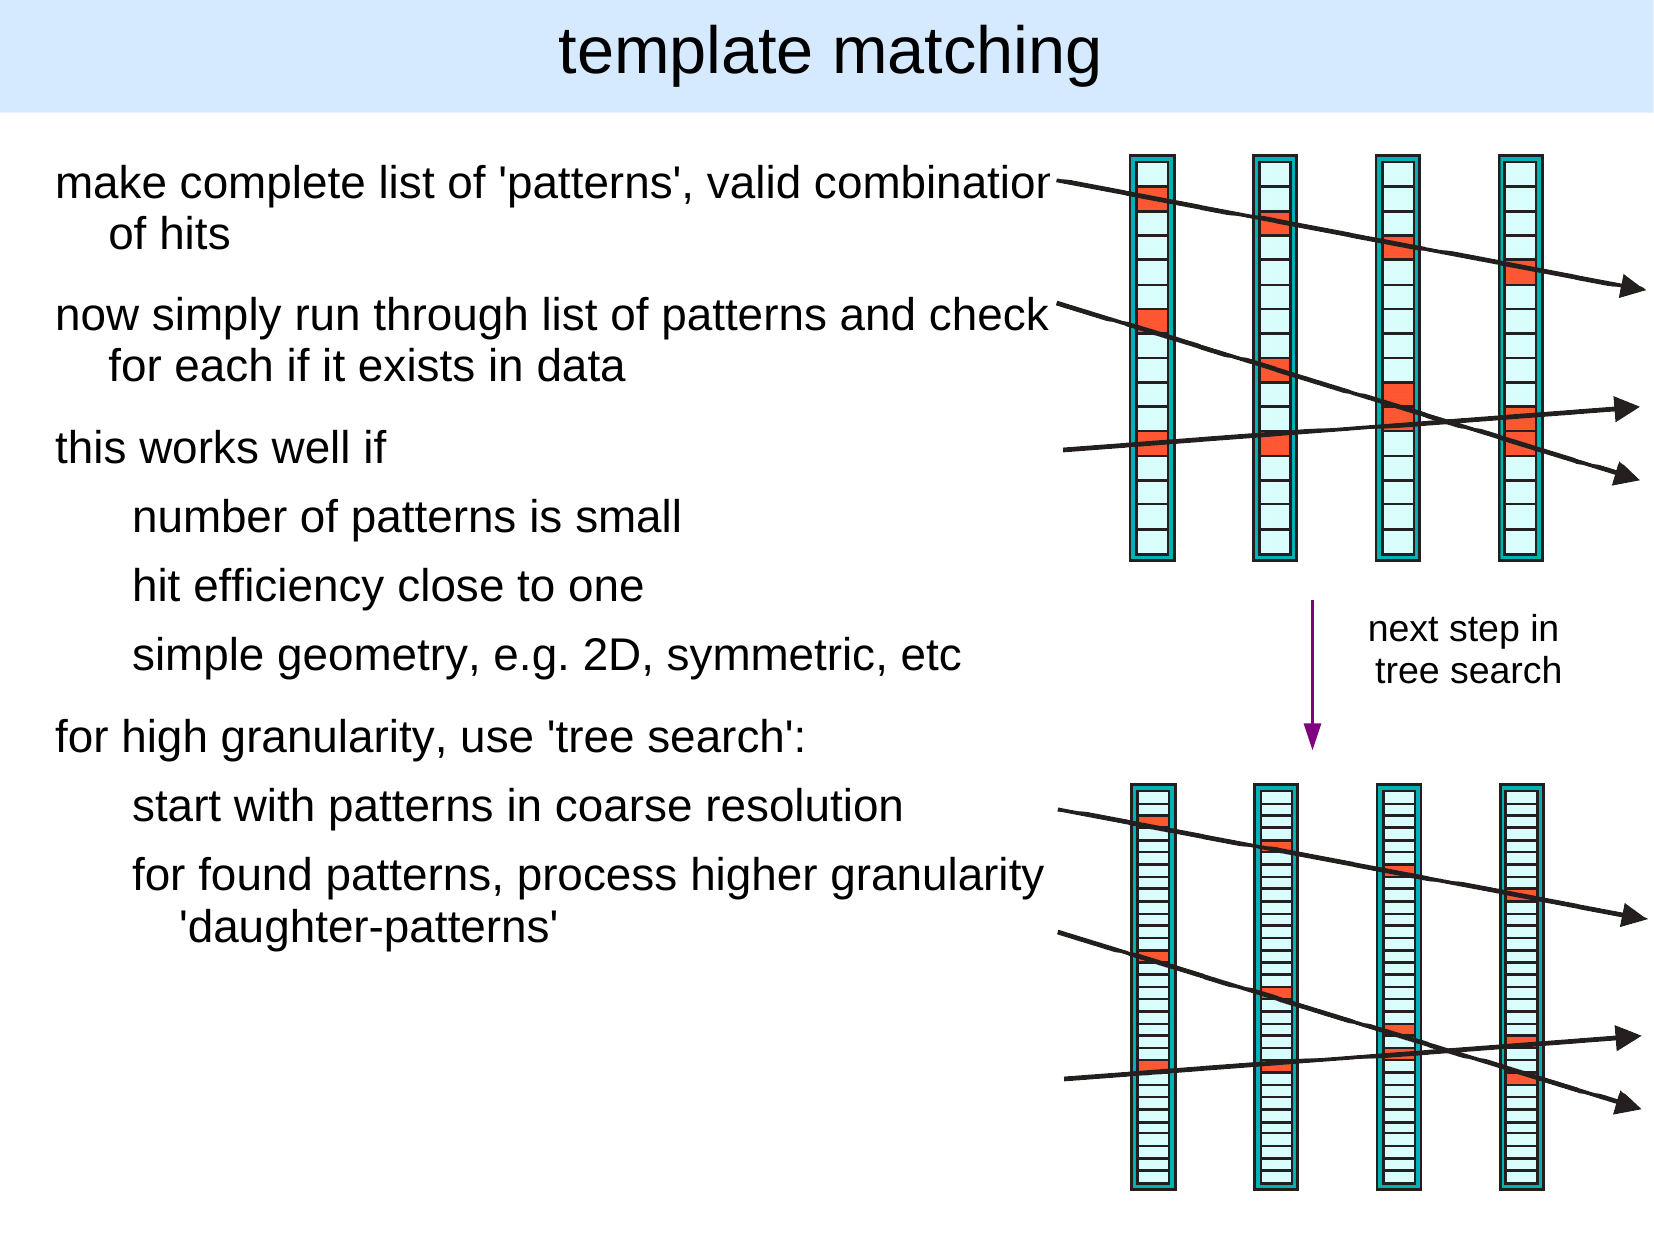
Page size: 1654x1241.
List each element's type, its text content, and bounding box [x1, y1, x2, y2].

picture [1050, 144, 1651, 571]
picture [1053, 776, 1654, 1201]
title template matching [86, 0, 1576, 100]
list make complete list of 'patterns', valid combinations of hits now simply run through list of patterns and check for each if it exists in data this works well if number of patterns is small hit efficiency close to one simple geometry, e.g. 2D, symmetric, etc for high granularity, use 'tree search': start with patterns in coarse resolution for found patterns, process higher granularity 'daughter-patterns' [37, 156, 1088, 1153]
text_box next step in tree search [1350, 600, 1578, 727]
